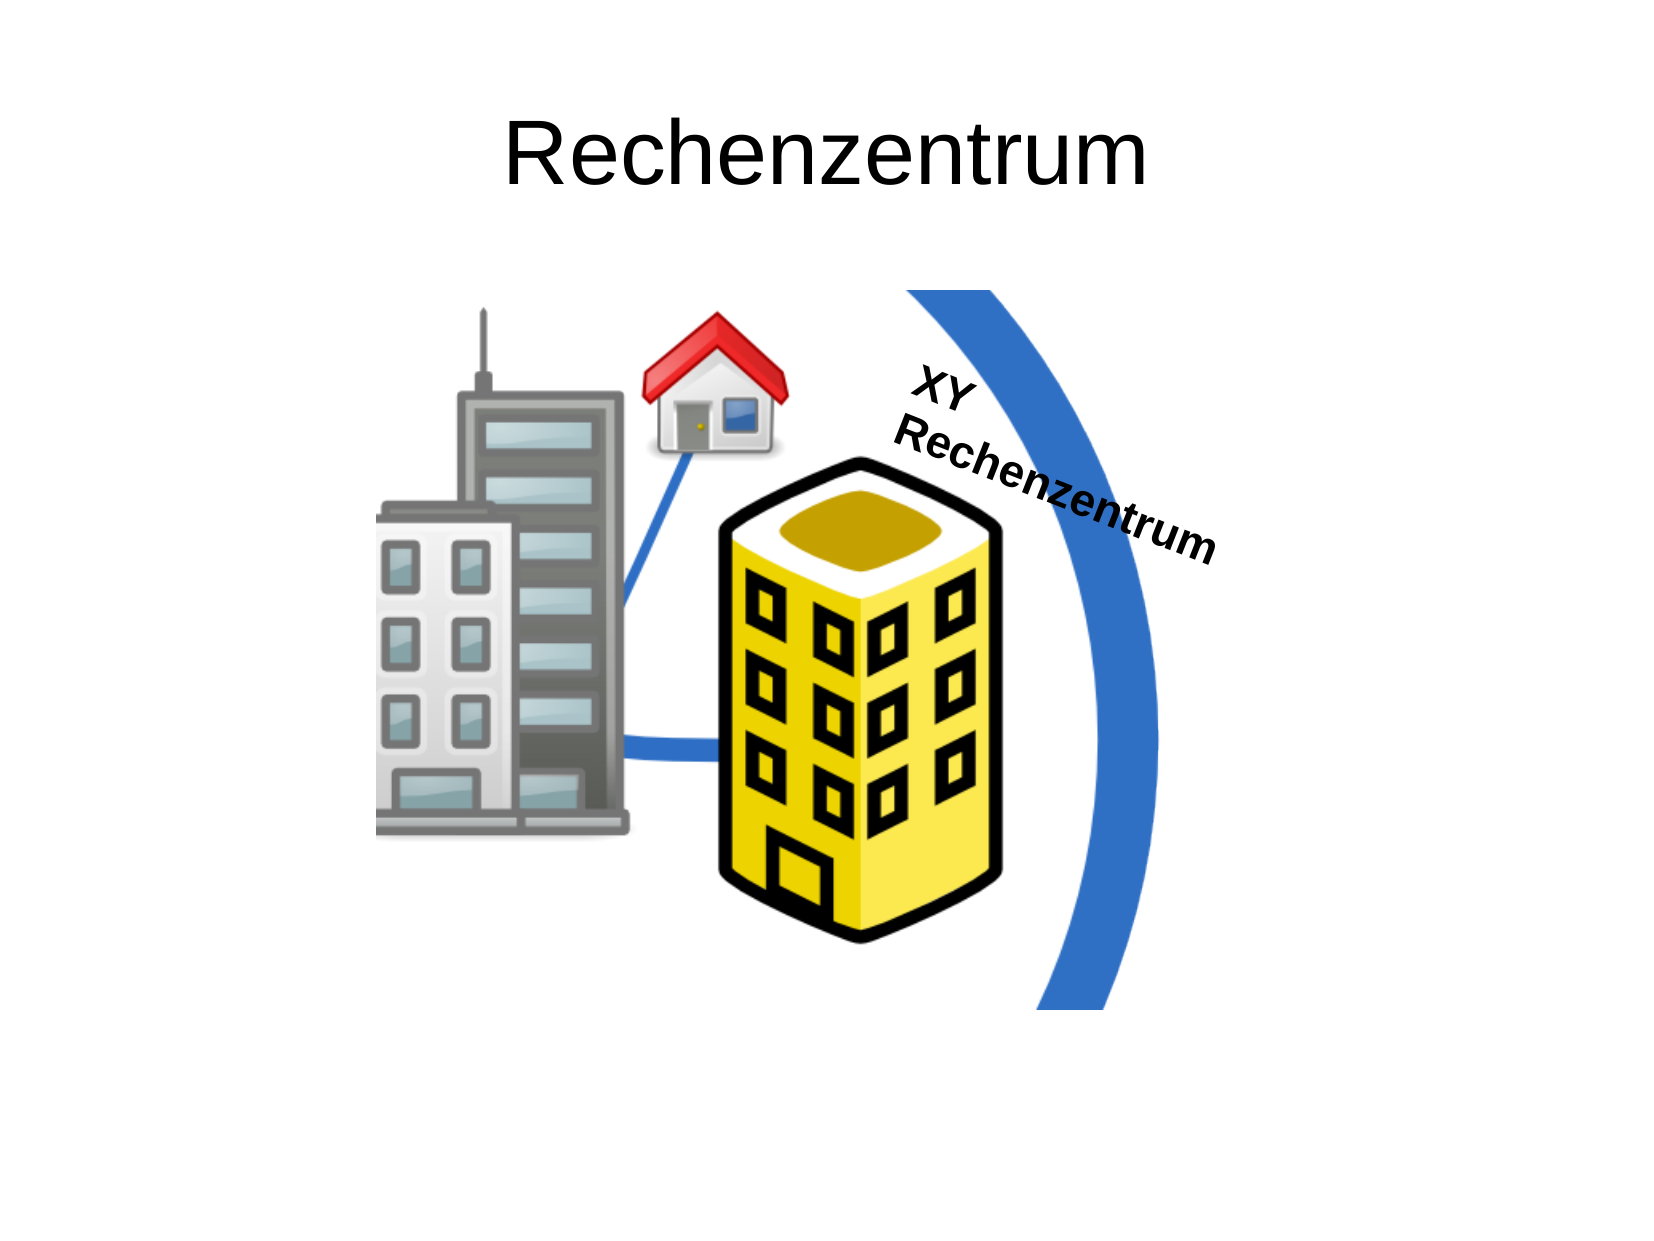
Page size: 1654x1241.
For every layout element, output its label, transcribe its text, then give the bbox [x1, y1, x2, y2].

text_box XY Rechenzentrum [867, 342, 1300, 616]
title Rechenzentrum [82, 49, 1571, 257]
picture [376, 290, 1277, 1010]
